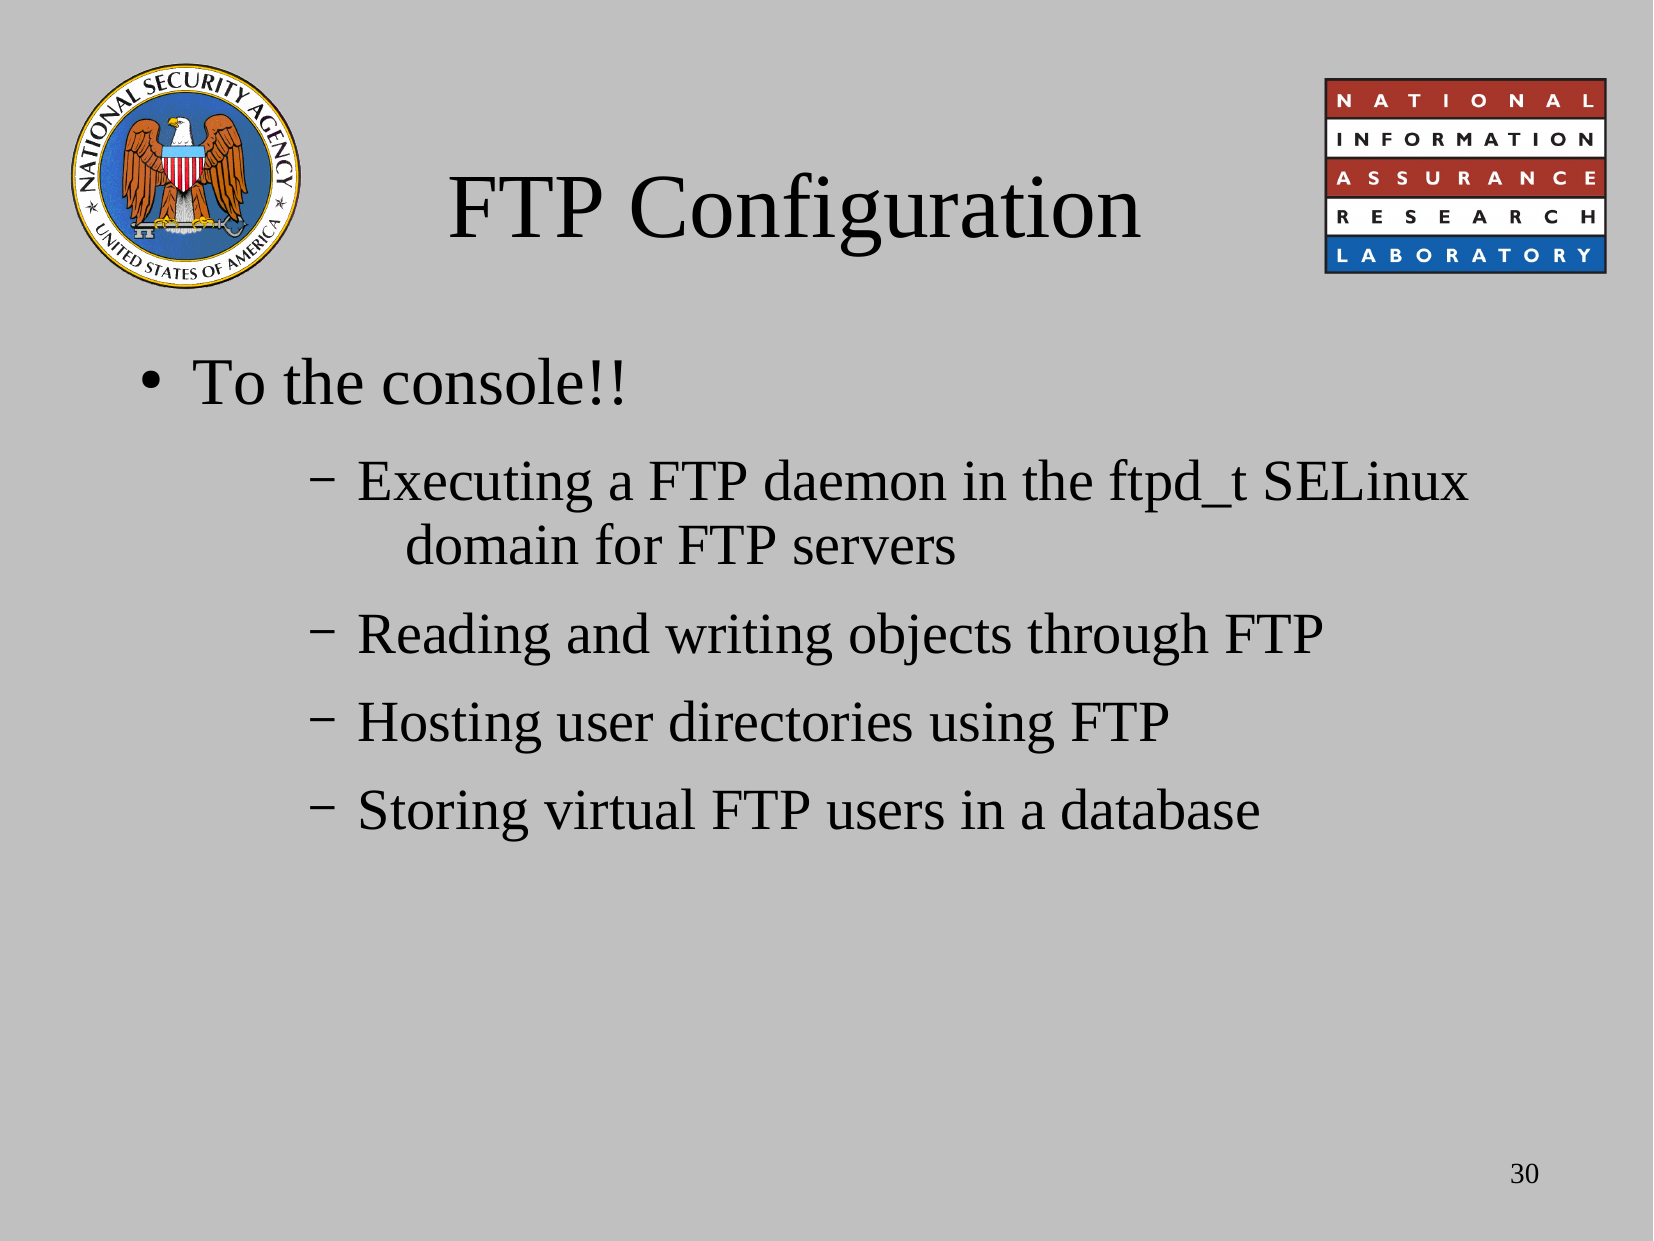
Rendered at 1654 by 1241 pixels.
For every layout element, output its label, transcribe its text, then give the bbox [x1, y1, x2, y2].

picture [69, 61, 303, 291]
picture [1324, 78, 1607, 274]
list To the console!! Executing a FTP daemon in the ftpd_t SELinux domain for FTP servers Reading and writing objects through FTP Hosting user directories using FTP Storing virtual FTP users in a database [121, 344, 1534, 1127]
title FTP Configuration [312, 102, 1279, 311]
